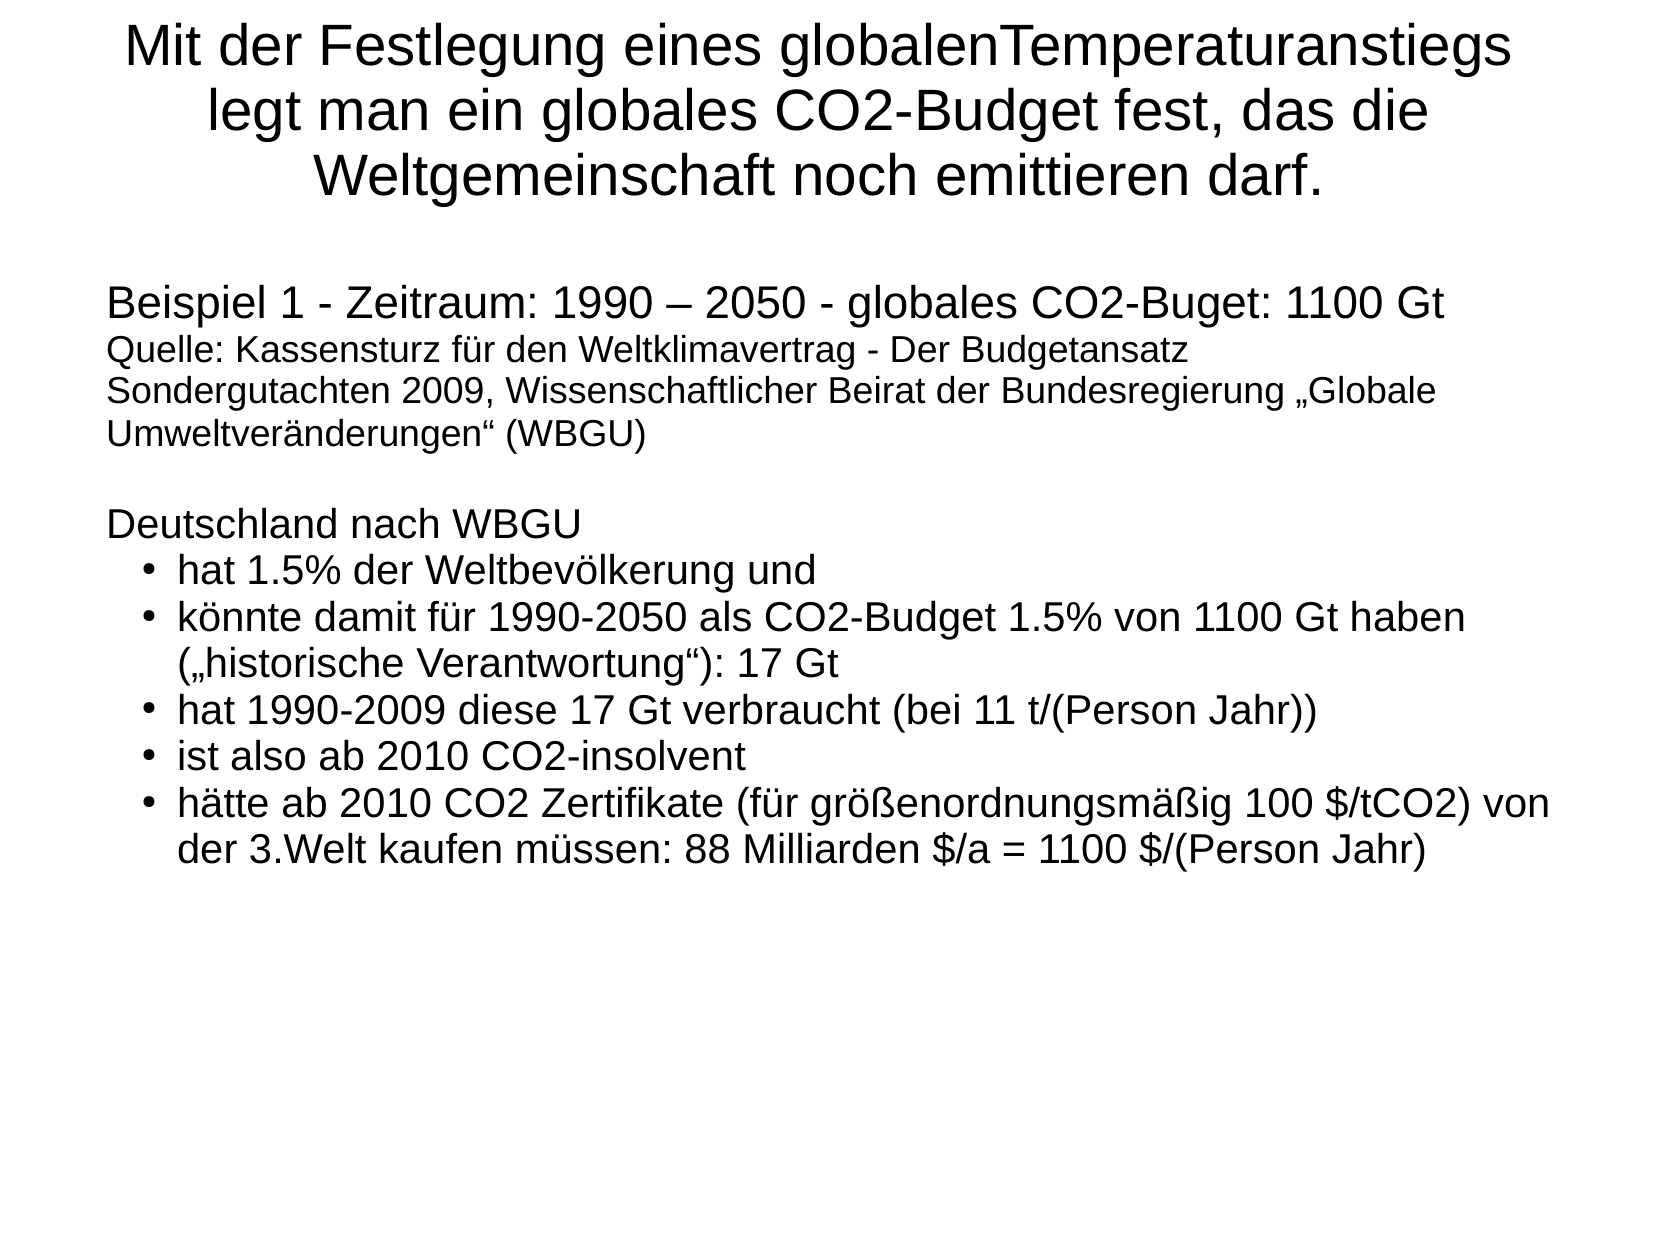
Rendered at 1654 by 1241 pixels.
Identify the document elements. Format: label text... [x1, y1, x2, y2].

subtitle Beispiel 1 - Zeitraum: 1990 – 2050 - globales CO2-Buget: 1100 Gt Quelle: Kassensturz für den Weltklimavertrag - Der Budgetansatz Sondergutachten 2009, Wissenschaftlicher Beirat der Bundesregierung „Globale Umweltveränderungen“ (WBGU) Deutschland nach WBGU hat 1.5% der Weltbevölkerung und könnte damit für 1990-2050 als CO2-Budget 1.5% von 1100 Gt haben („historische Verantwortung“): 17 Gt hat 1990-2009 diese 17 Gt verbraucht (bei 11 t/(Person Jahr)) ist also ab 2010 CO2-insolvent hätte ab 2010 CO2 Zertifikate (für größenordnungsmäßig 100 $/tCO2) von der 3.Welt kaufen müssen: 88 Milliarden $/a = 1100 $/(Person Jahr) [106, 276, 1595, 928]
title Mit der Festlegung eines globalenTemperaturanstiegs legt man ein globales CO2-Budget fest, das die Weltgemeinschaft noch emittieren darf. [75, 12, 1564, 220]
